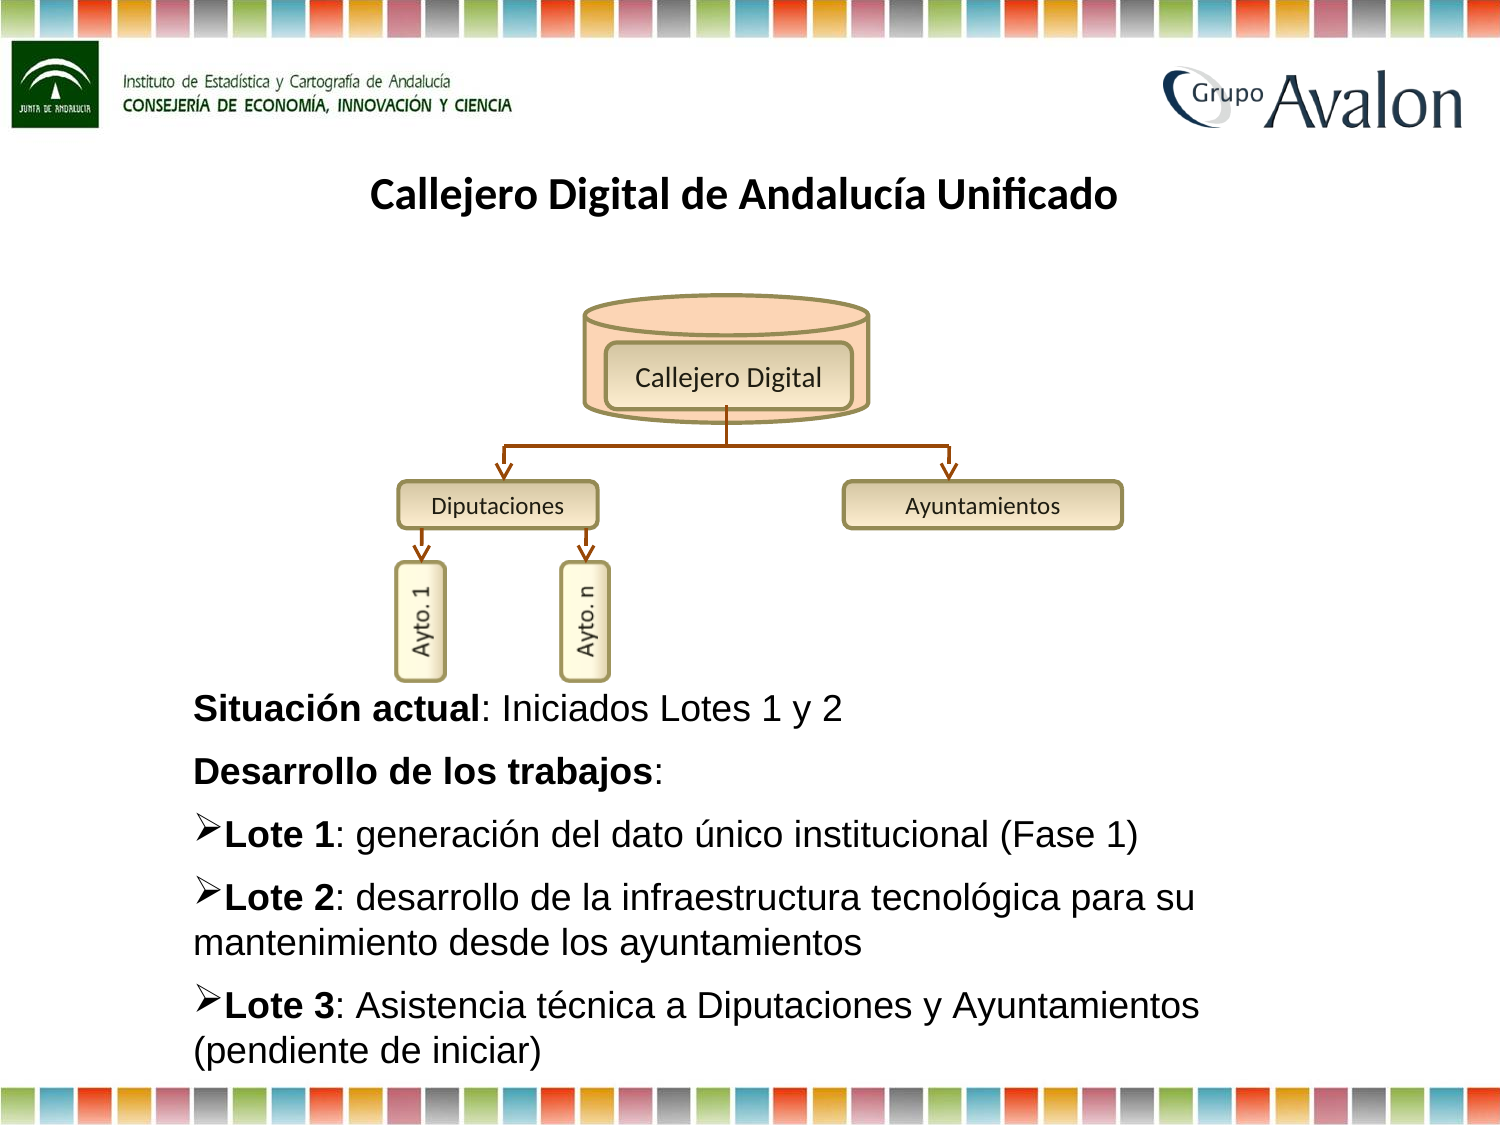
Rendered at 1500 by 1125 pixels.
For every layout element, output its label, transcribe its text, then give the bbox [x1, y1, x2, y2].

text_box Callejero Digital de Andalucía Unificado [222, 163, 1238, 282]
text_box Diputaciones [398, 481, 598, 529]
text_box Ayuntamientos [843, 481, 1123, 529]
text_box Callejero Digital [605, 342, 852, 410]
text_box [584, 295, 869, 423]
text_box Situación actual: Iniciados Lotes 1 y 2 Desarrollo de los trabajos: Lote 1: generación del dato único institucional (Fase 1) Lote 2: desarrollo de la infraestructura tecnológica para su mantenimiento desde los ayuntamientos Lote 3: Asistencia técnica a Diputaciones y Ayuntamientos (pendiente de iniciar) [163, 684, 1370, 1107]
picture [0, 0, 1500, 1125]
